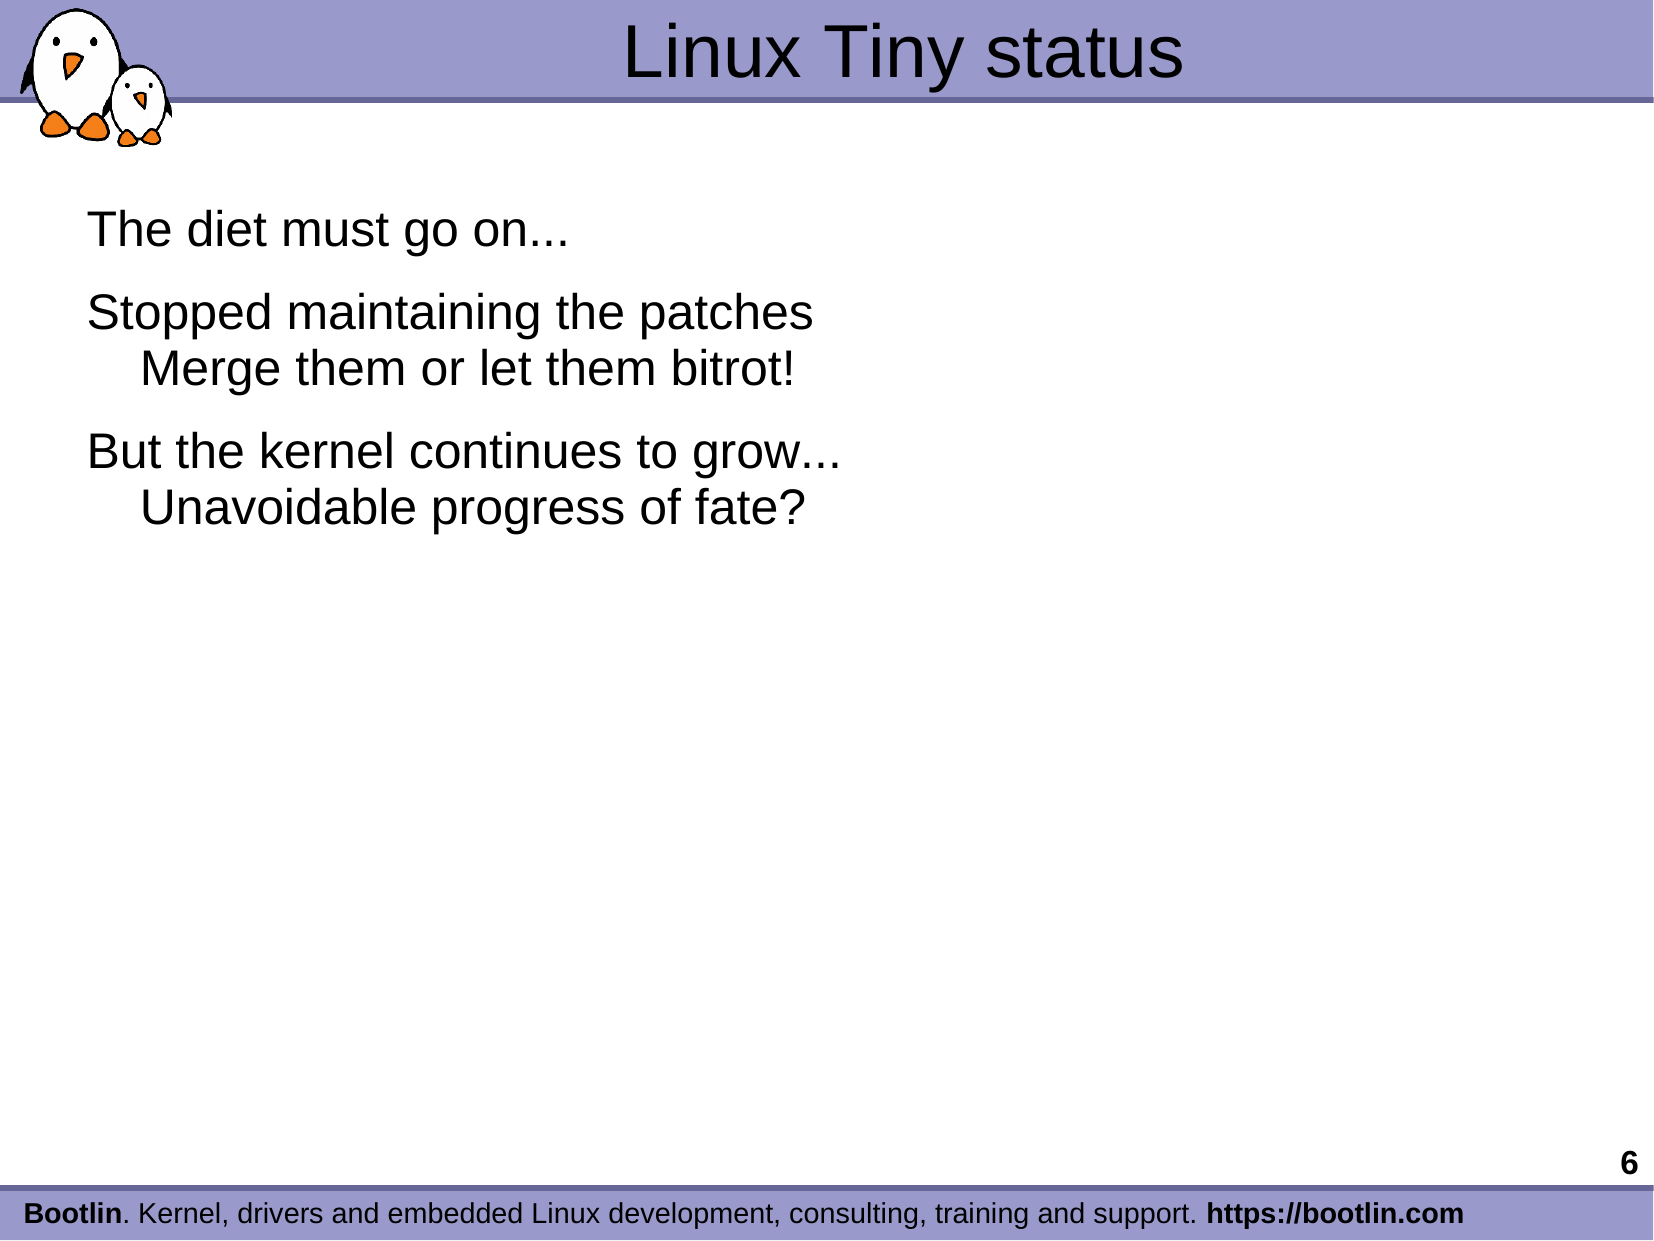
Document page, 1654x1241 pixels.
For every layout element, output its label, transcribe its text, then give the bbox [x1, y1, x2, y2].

title Linux Tiny status [178, 5, 1631, 97]
picture [20, 8, 172, 147]
list The diet must go on... Stopped maintaining the patches Merge them or let them bitrot! But the kernel continues to grow... Unavoidable progress of fate? [68, 201, 1592, 1118]
